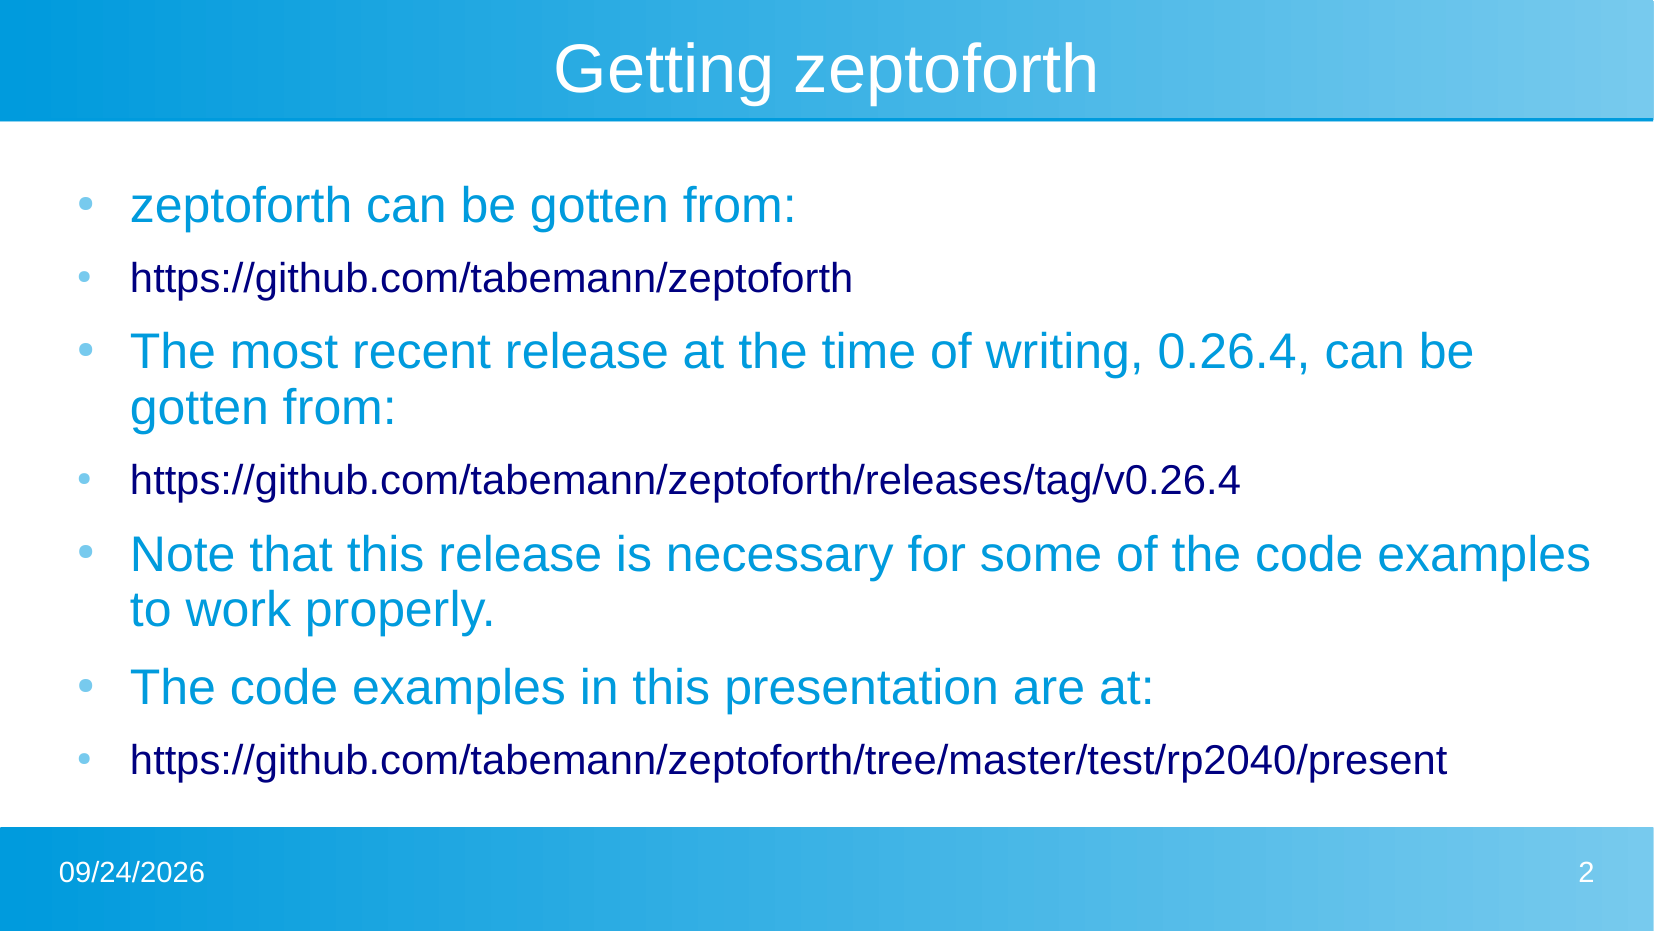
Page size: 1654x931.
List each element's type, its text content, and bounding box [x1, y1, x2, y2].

list zeptoforth can be gotten from: https://github.com/tabemann/zeptoforth The most recent release at the time of writing, 0.26.4, can be gotten from: https://github.com/tabemann/zeptoforth/releases/tag/v0.26.4 Note that this release is necessary for some of the code examples to work properly. The code examples in this presentation are at: https://github.com/tabemann/zeptoforth/tree/master/test/rp2040/present [59, 177, 1595, 768]
title Getting zeptoforth [59, 29, 1595, 108]
